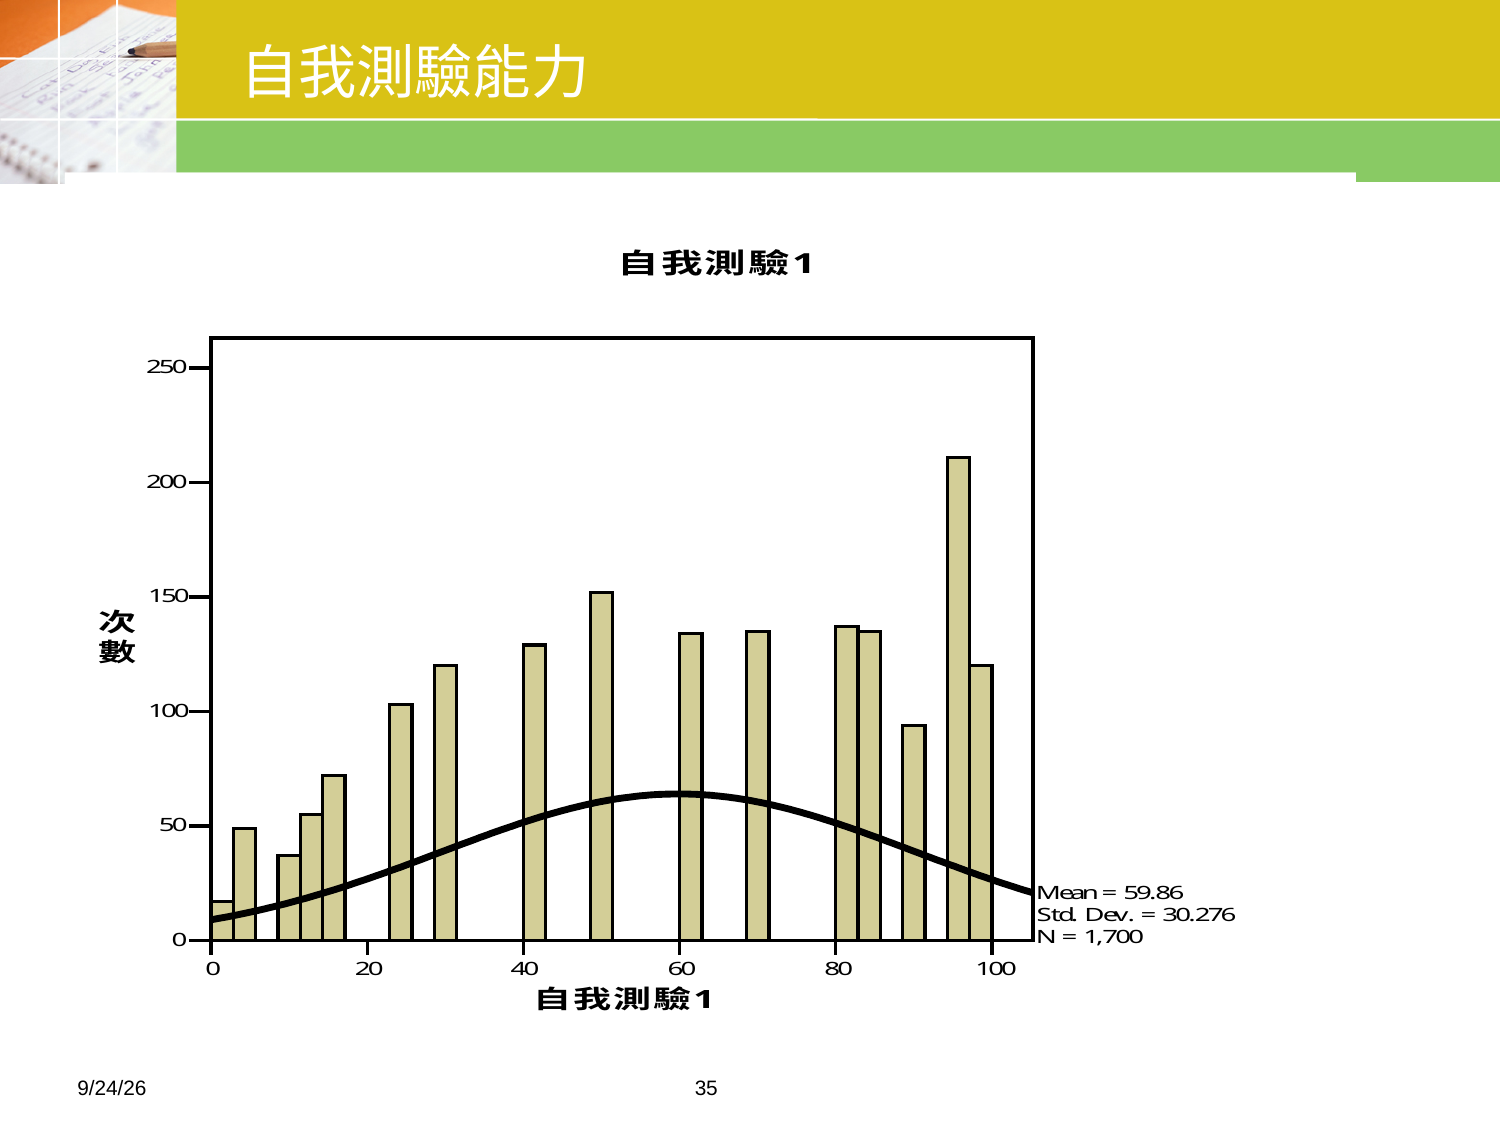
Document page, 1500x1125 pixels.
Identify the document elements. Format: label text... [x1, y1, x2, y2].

title 自我測驗能力 [225, 28, 1388, 109]
picture [64, 172, 1500, 1125]
